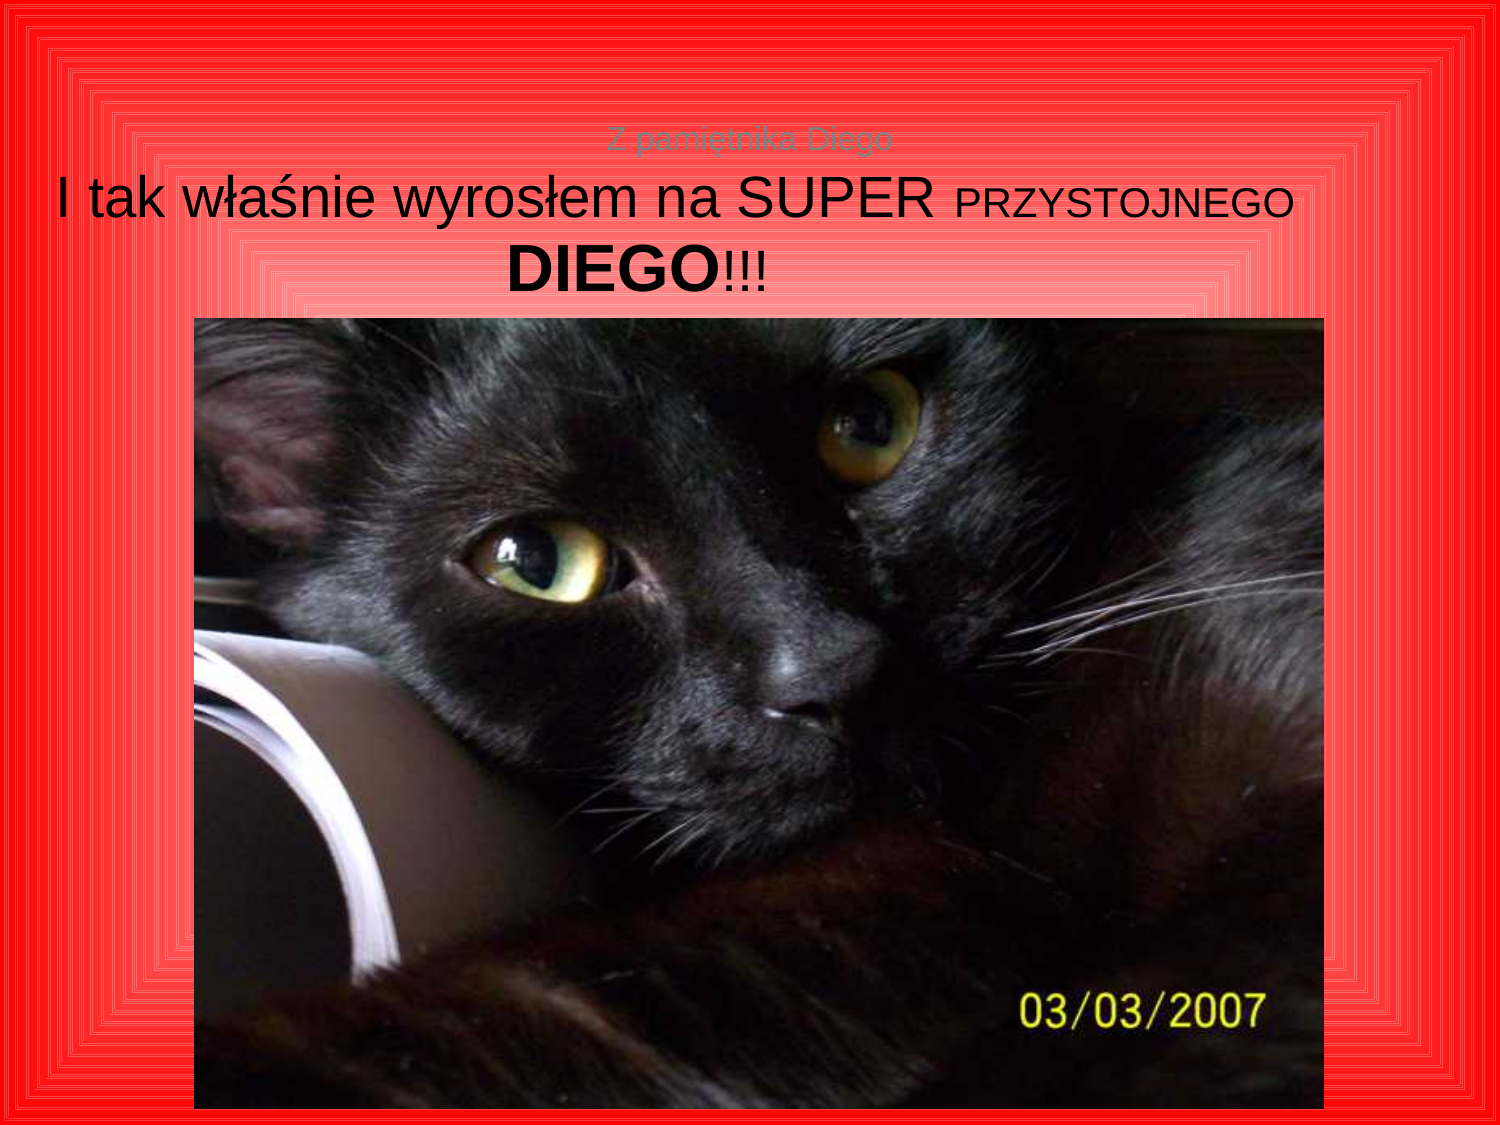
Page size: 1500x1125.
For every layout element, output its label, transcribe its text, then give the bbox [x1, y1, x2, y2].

title Z pamiętnika Diego [75, 45, 1426, 148]
picture [194, 318, 1324, 1109]
list I tak właśnie wyrosłem na SUPER PRZYSTOJNEGO DIEGO!!! [41, 148, 1471, 374]
